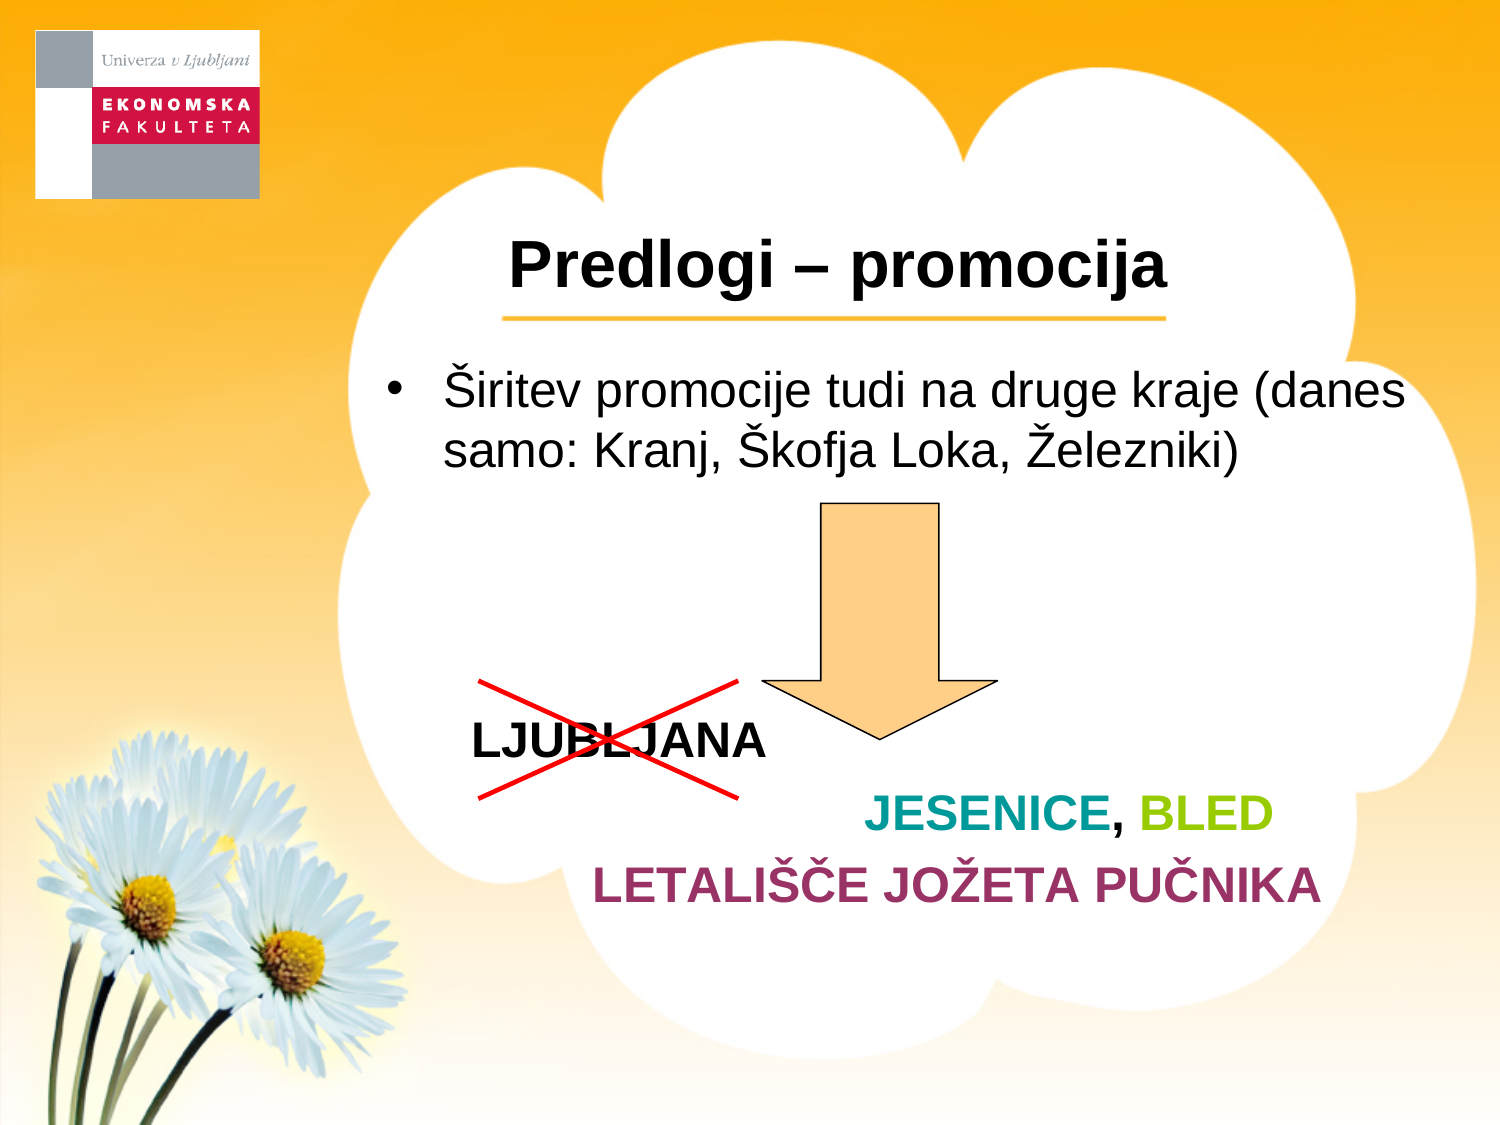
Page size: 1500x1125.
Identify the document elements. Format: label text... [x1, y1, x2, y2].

text_box Širitev promocije tudi na druge kraje (danes samo: Kranj, Škofja Loka, Železniki) LJUBLJANA JESENICE, BLED LETALIŠČE JOŽETA PUČNIKA [372, 350, 1424, 917]
text_box Predlogi – promocija [490, 172, 1188, 349]
picture [0, 0, 1500, 1125]
text_box [35, 30, 260, 199]
text_box [761, 503, 998, 740]
